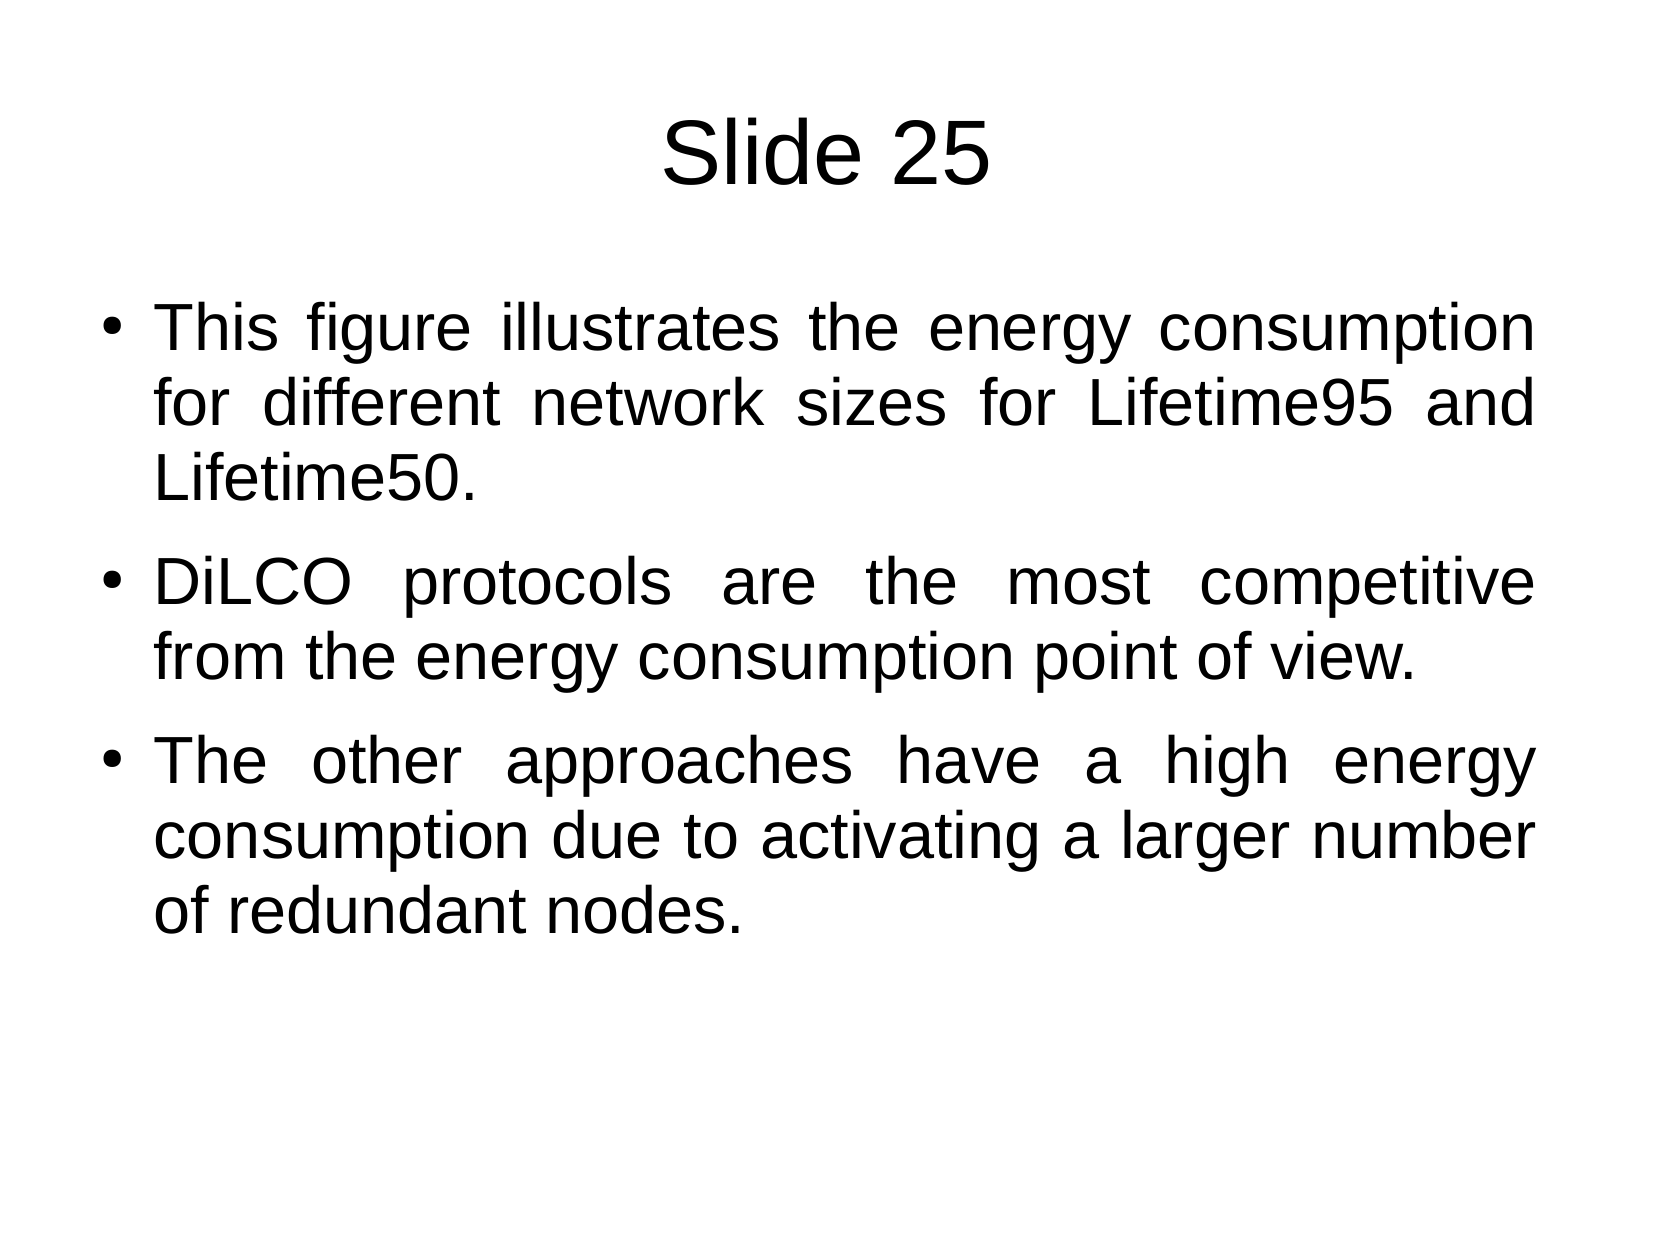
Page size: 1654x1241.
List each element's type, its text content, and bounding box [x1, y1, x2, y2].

title Slide 25 [82, 49, 1571, 257]
list This figure illustrates the energy consumption for different network sizes for Lifetime95 and Lifetime50. DiLCO protocols are the most competitive from the energy consumption point of view. The other approaches have a high energy consumption due to activating a larger number of redundant nodes. [82, 290, 1538, 1010]
